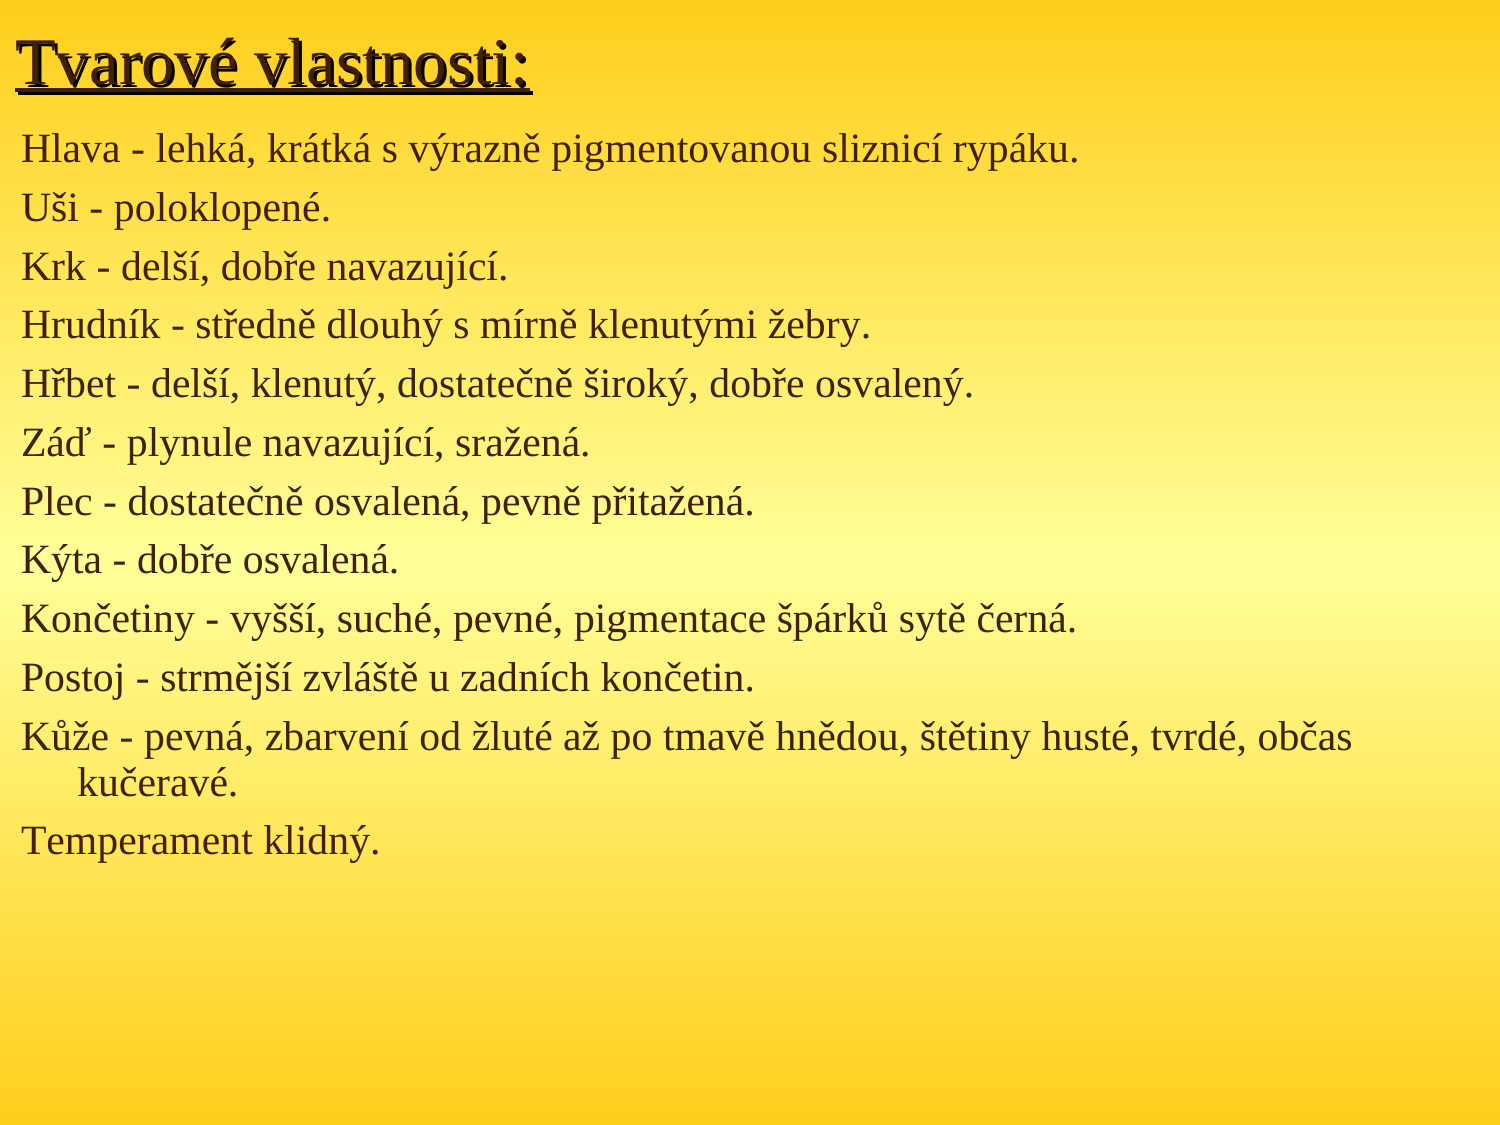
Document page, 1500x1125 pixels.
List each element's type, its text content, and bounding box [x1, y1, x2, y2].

text_box Tvarové vlastnosti: [0, 17, 1500, 107]
list Hlava - lehká, krátká s výrazně pigmentovanou sliznicí rypáku. Uši - poloklopené. Krk - delší, dobře navazující. Hrudník - středně dlouhý s mírně klenutými žebry. Hřbet - delší, klenutý, dostatečně široký, dobře osvalený. Záď - plynule navazující, sražená. Plec - dostatečně osvalená, pevně přitažená. Kýta - dobře osvalená. Končetiny - vyšší, suché, pevné, pigmentace špárků sytě černá. Postoj - strmější zvláště u zadních končetin. Kůže - pevná, zbarvení od žluté až po tmavě hnědou, štětiny husté, tvrdé, občas kučeravé. Temperament klidný. [5, 118, 1500, 1056]
